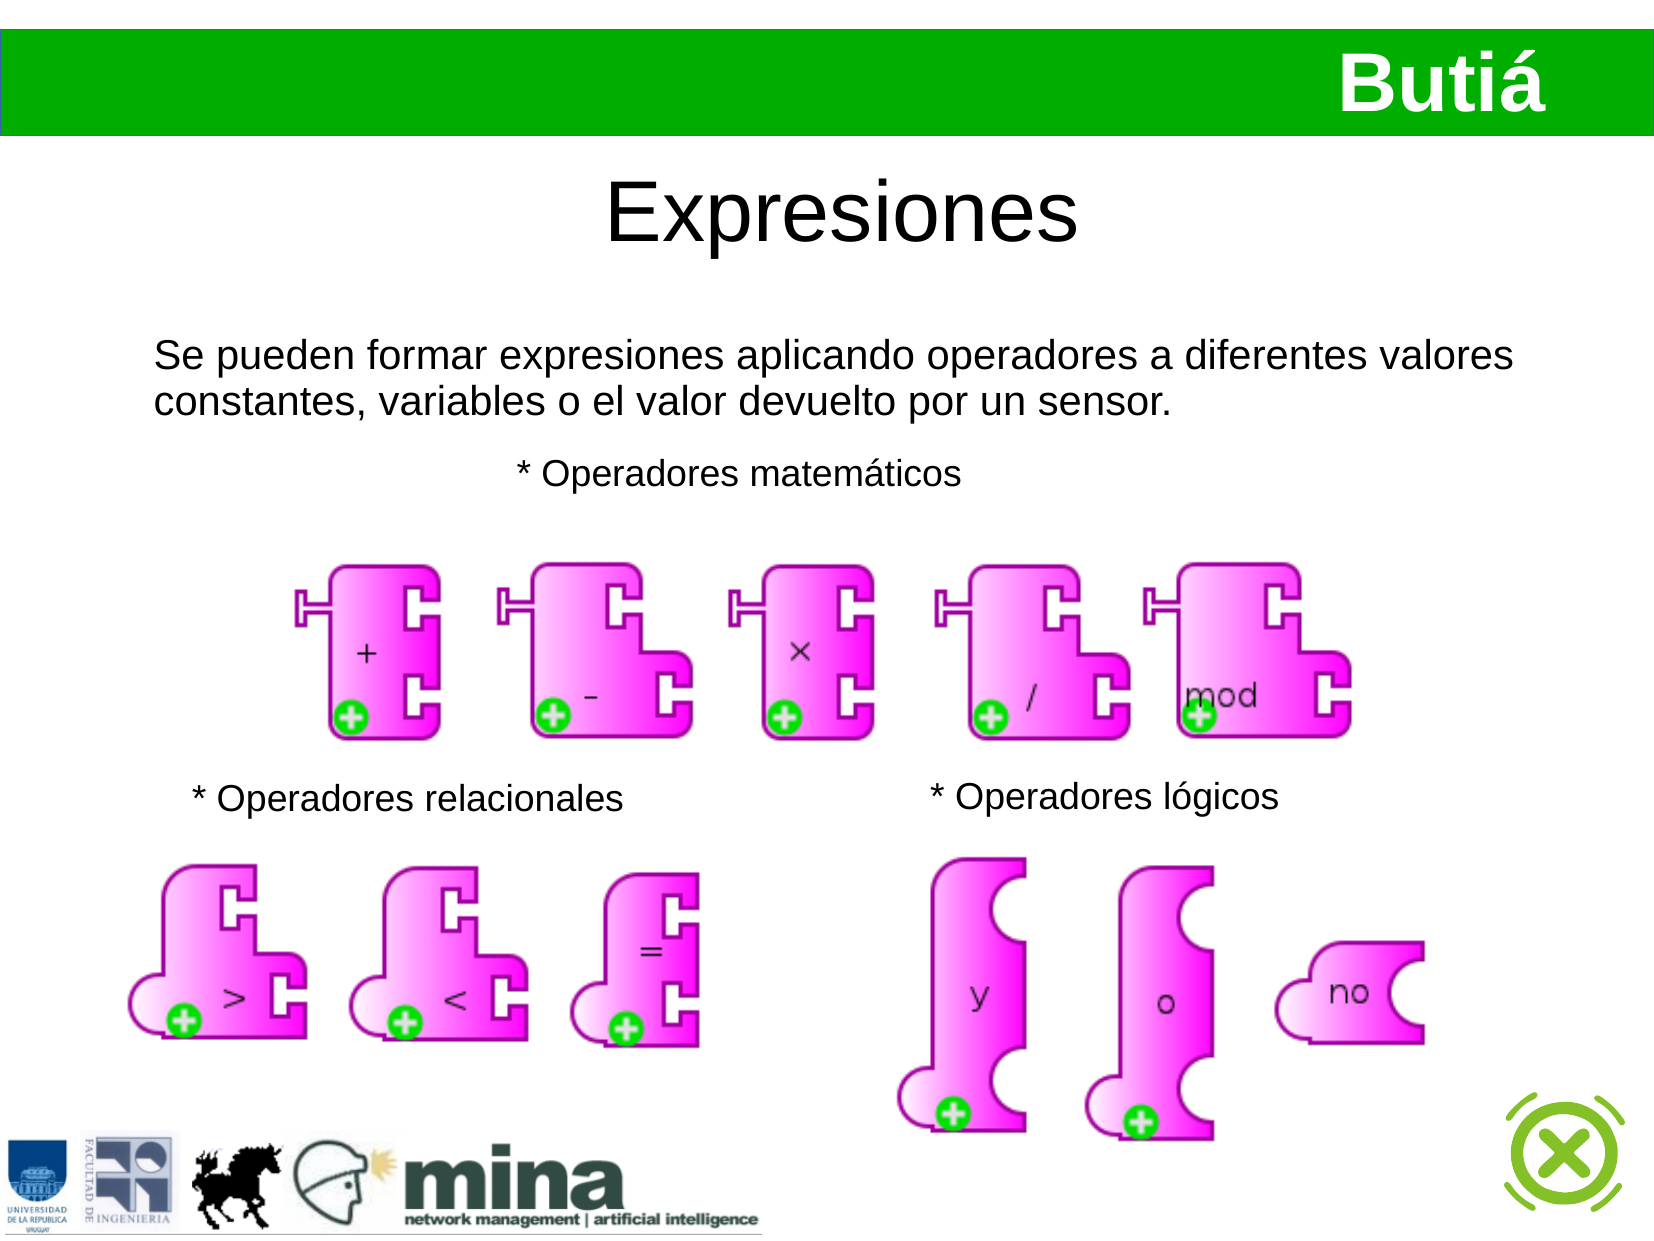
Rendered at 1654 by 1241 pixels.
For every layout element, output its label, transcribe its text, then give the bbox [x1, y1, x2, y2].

picture [285, 546, 1375, 760]
picture [118, 850, 727, 1063]
text_box * Operadores lógicos [915, 767, 1418, 825]
picture [1504, 1092, 1625, 1212]
picture [5, 1130, 762, 1235]
text_box * Operadores matemáticos [501, 445, 1004, 502]
title Expresiones [82, 108, 1571, 316]
picture [856, 839, 1467, 1152]
text_box * Operadores relacionales [177, 769, 680, 827]
list Se pueden formar expresiones aplicando operadores a diferentes valores constantes, variables o el valor devuelto por un sensor. [82, 331, 1571, 1093]
